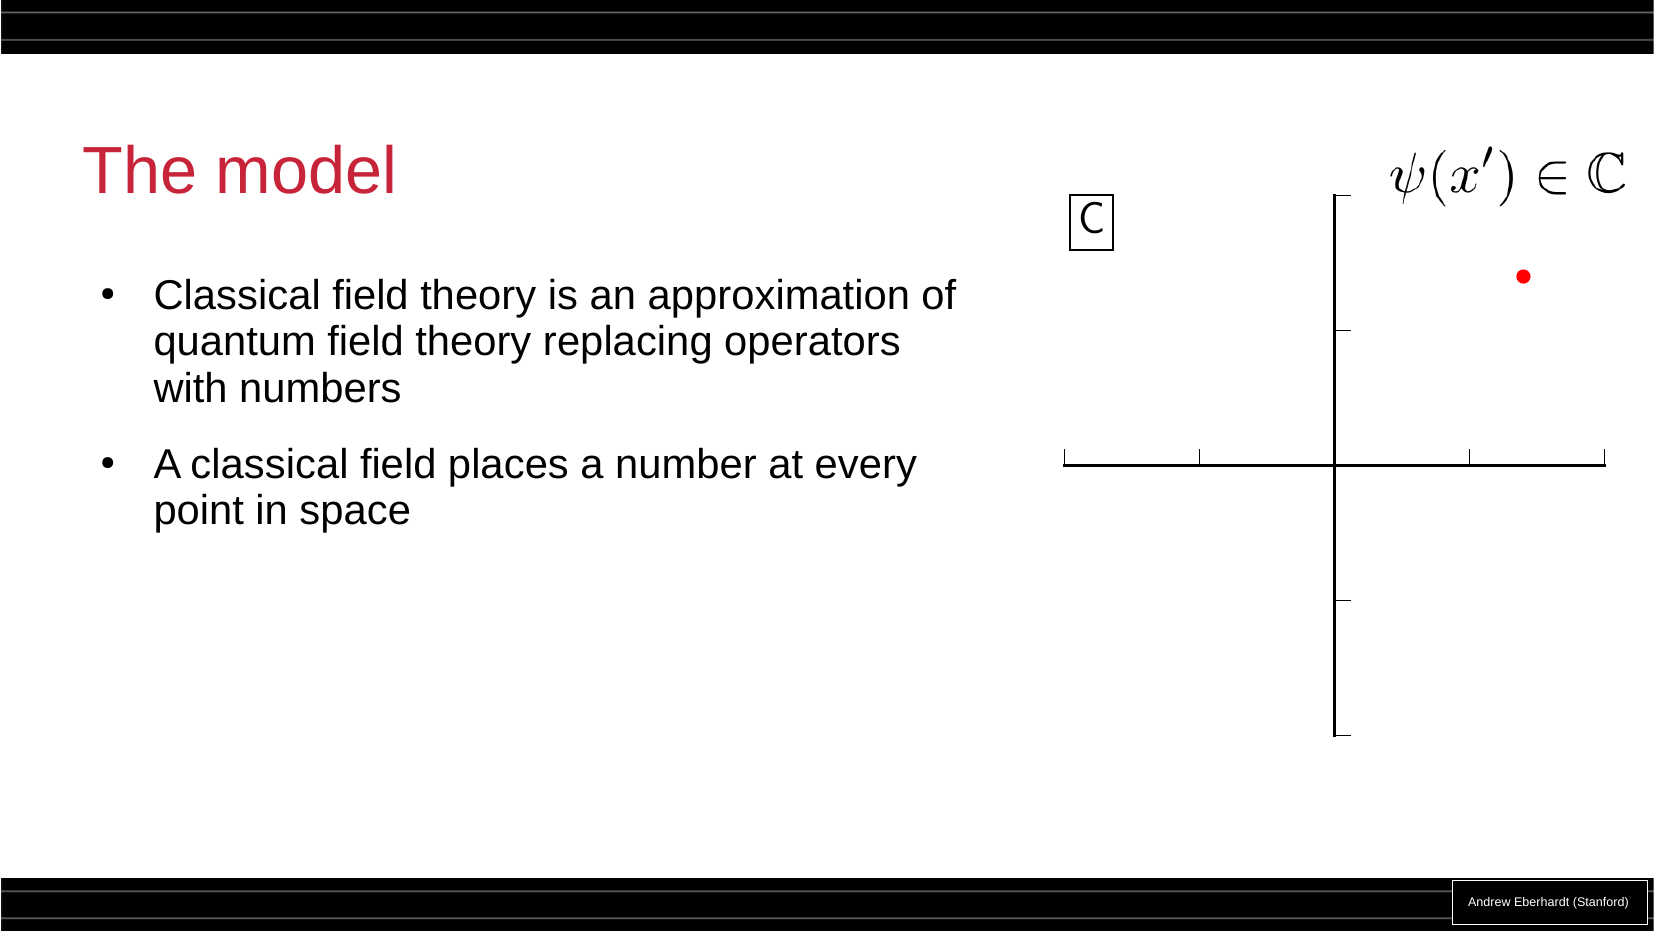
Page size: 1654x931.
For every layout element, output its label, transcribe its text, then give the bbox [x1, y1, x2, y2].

list Classical field theory is an approximation of quantum field theory replacing operators with numbers A classical field places a number at every point in space [82, 271, 961, 851]
title The model [82, 92, 1571, 249]
picture [1, 0, 1654, 54]
text_box Andrew Eberhardt (Stanford) [1452, 880, 1648, 925]
picture [1050, 134, 1636, 751]
picture [1, 878, 1654, 931]
